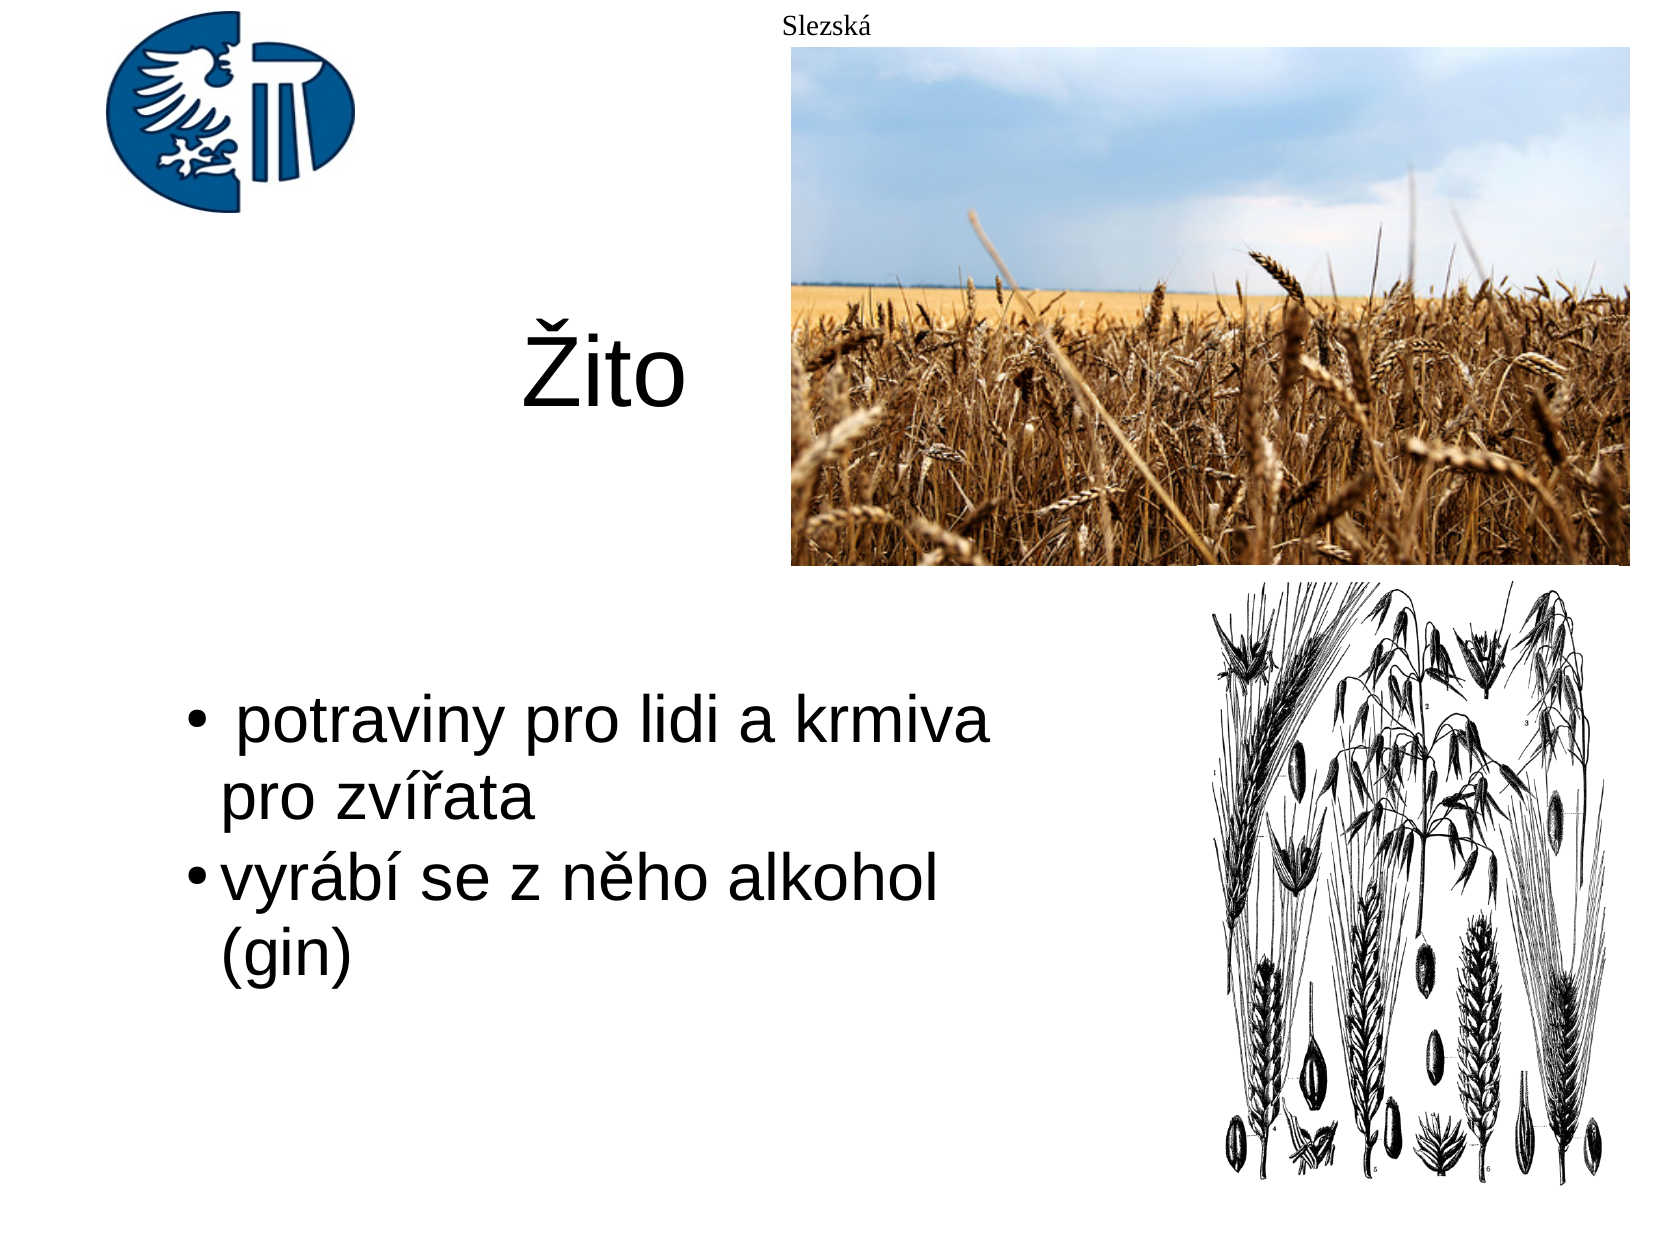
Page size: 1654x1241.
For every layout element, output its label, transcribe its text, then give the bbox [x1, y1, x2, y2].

title Žito [82, 82, 1571, 662]
picture [106, 11, 355, 82]
picture [791, 47, 1630, 1200]
text_box potraviny pro lidi a krmiva pro zvířata vyrábí se z něho alkohol (gin) [170, 674, 1099, 1001]
